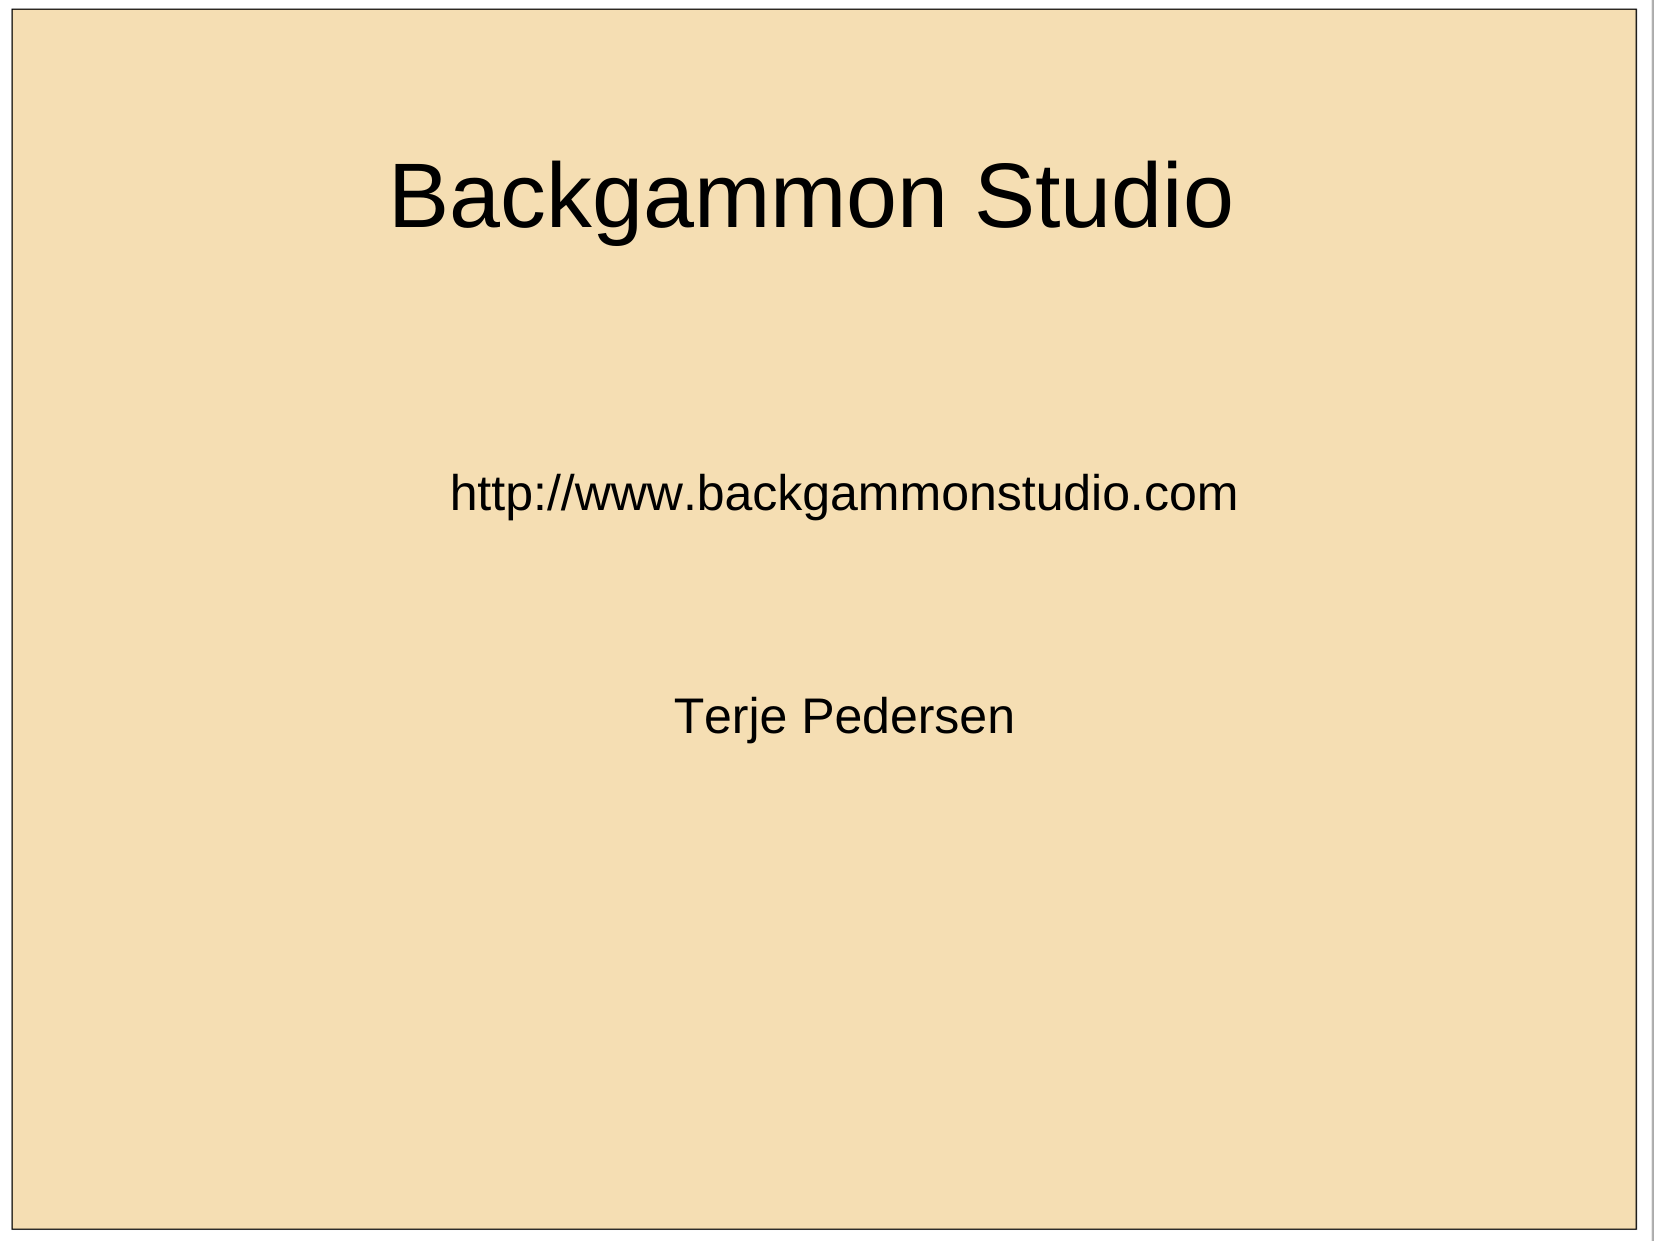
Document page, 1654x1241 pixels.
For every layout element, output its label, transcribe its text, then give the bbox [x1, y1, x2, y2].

subtitle http://www.backgammonstudio.com Terje Pedersen [118, 319, 1571, 945]
picture [0, 0, 1654, 1241]
title Backgammon Studio [118, 112, 1506, 281]
